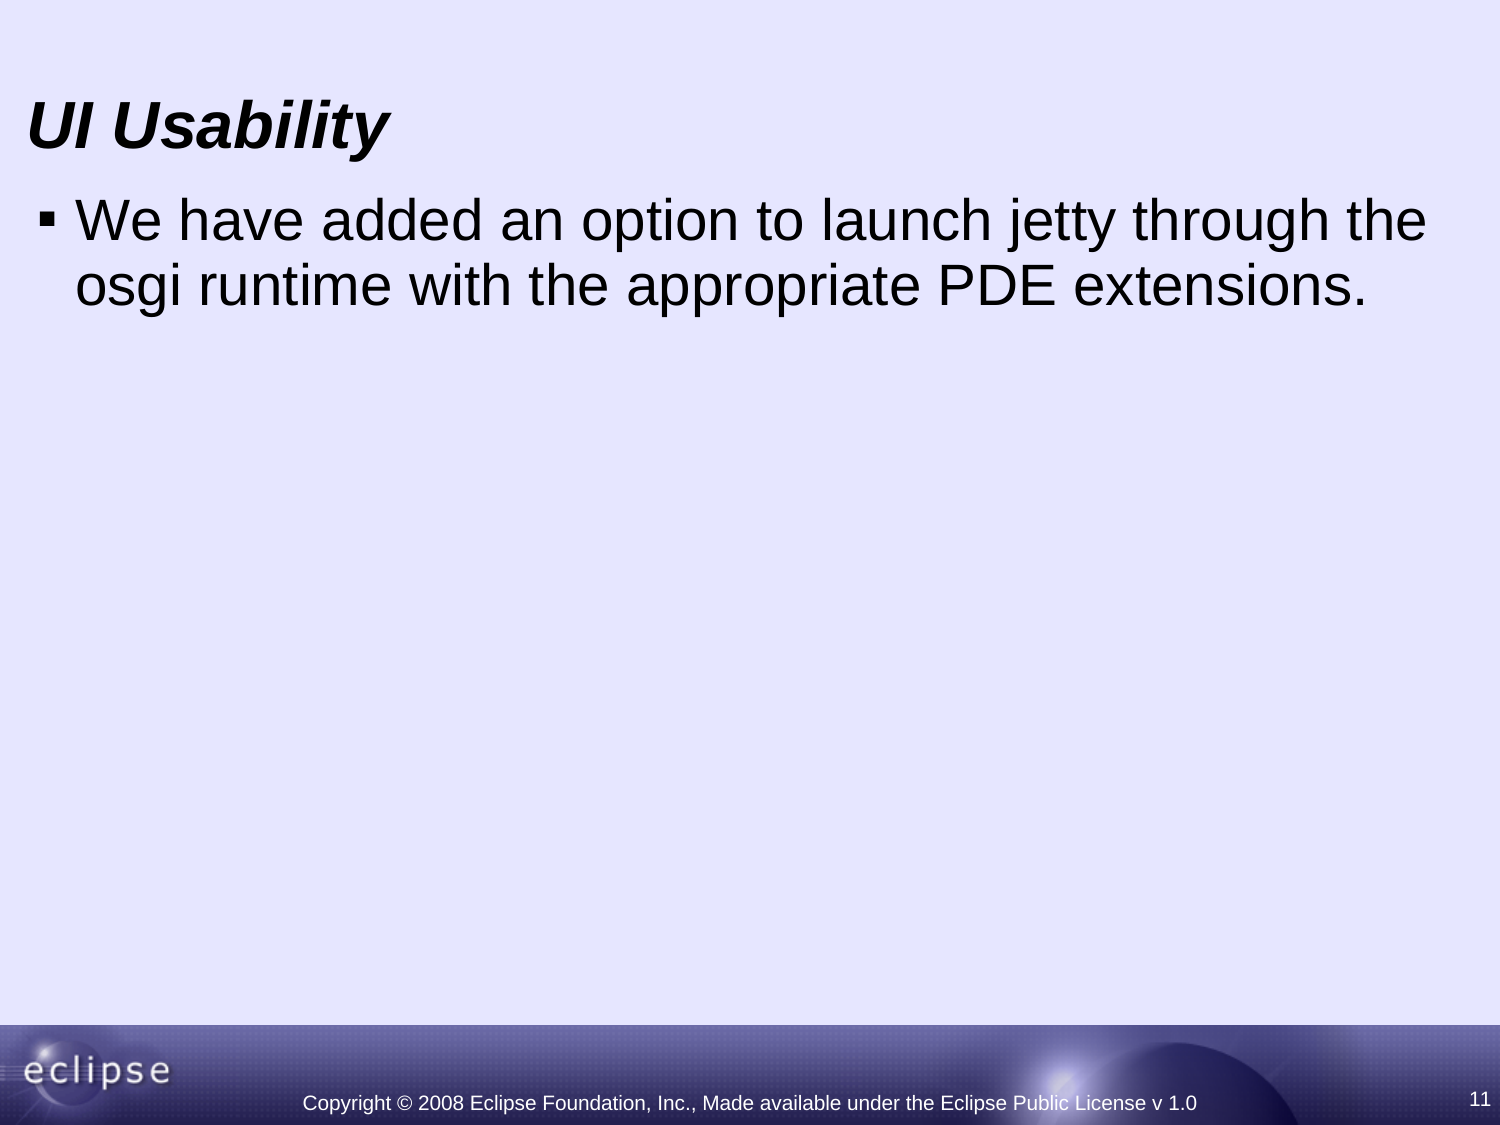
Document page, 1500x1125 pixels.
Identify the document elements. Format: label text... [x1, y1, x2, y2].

picture [0, 1025, 1500, 1125]
title UI Usability [26, 84, 1474, 172]
list We have added an option to launch jetty through the osgi runtime with the appropriate PDE extensions. [37, 187, 1463, 1021]
